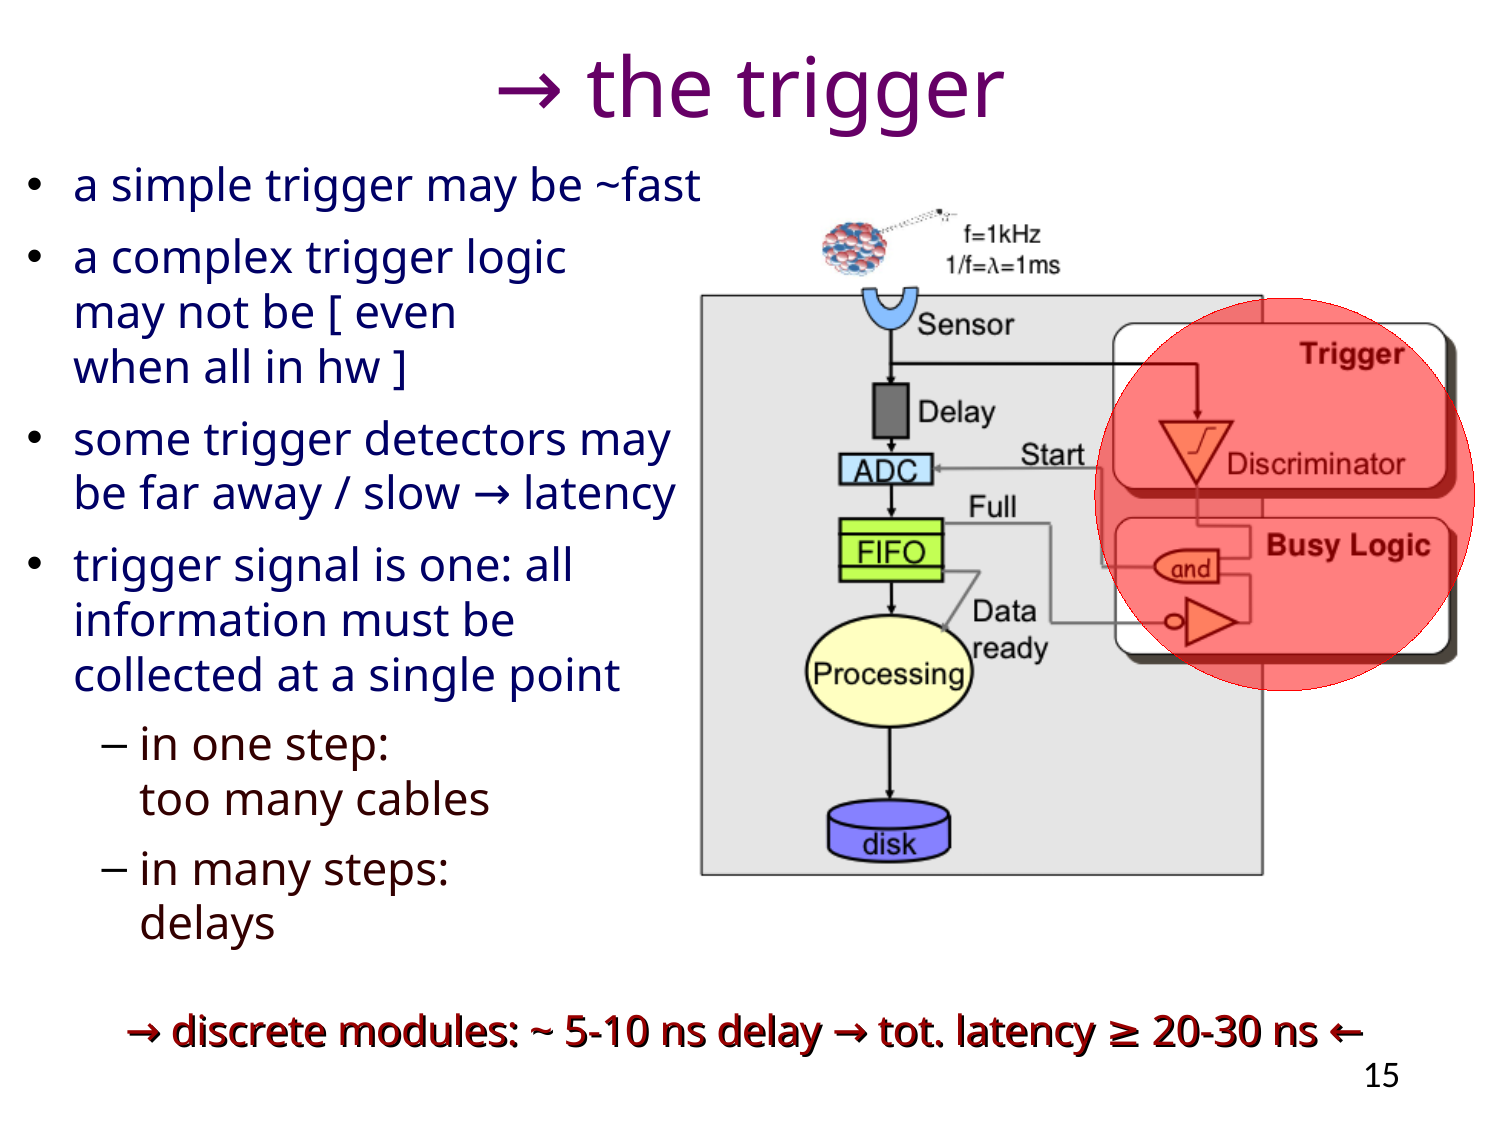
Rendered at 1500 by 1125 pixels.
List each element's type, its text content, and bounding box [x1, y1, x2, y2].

title → the trigger [6, 0, 1495, 169]
picture [736, 197, 1459, 896]
title → discrete modules: ~ 5-10 ns delay → tot. latency ≥ 20-30 ns ← [0, 945, 1489, 1113]
list a simple trigger may be ~fast a complex trigger logic may not be [ even when all in hw ] some trigger detectors may be far away / slow → latency trigger signal is one: all information must be collected at a single point in one step: too many cables in many steps: delays [11, 148, 736, 945]
text_box [1094, 298, 1475, 691]
